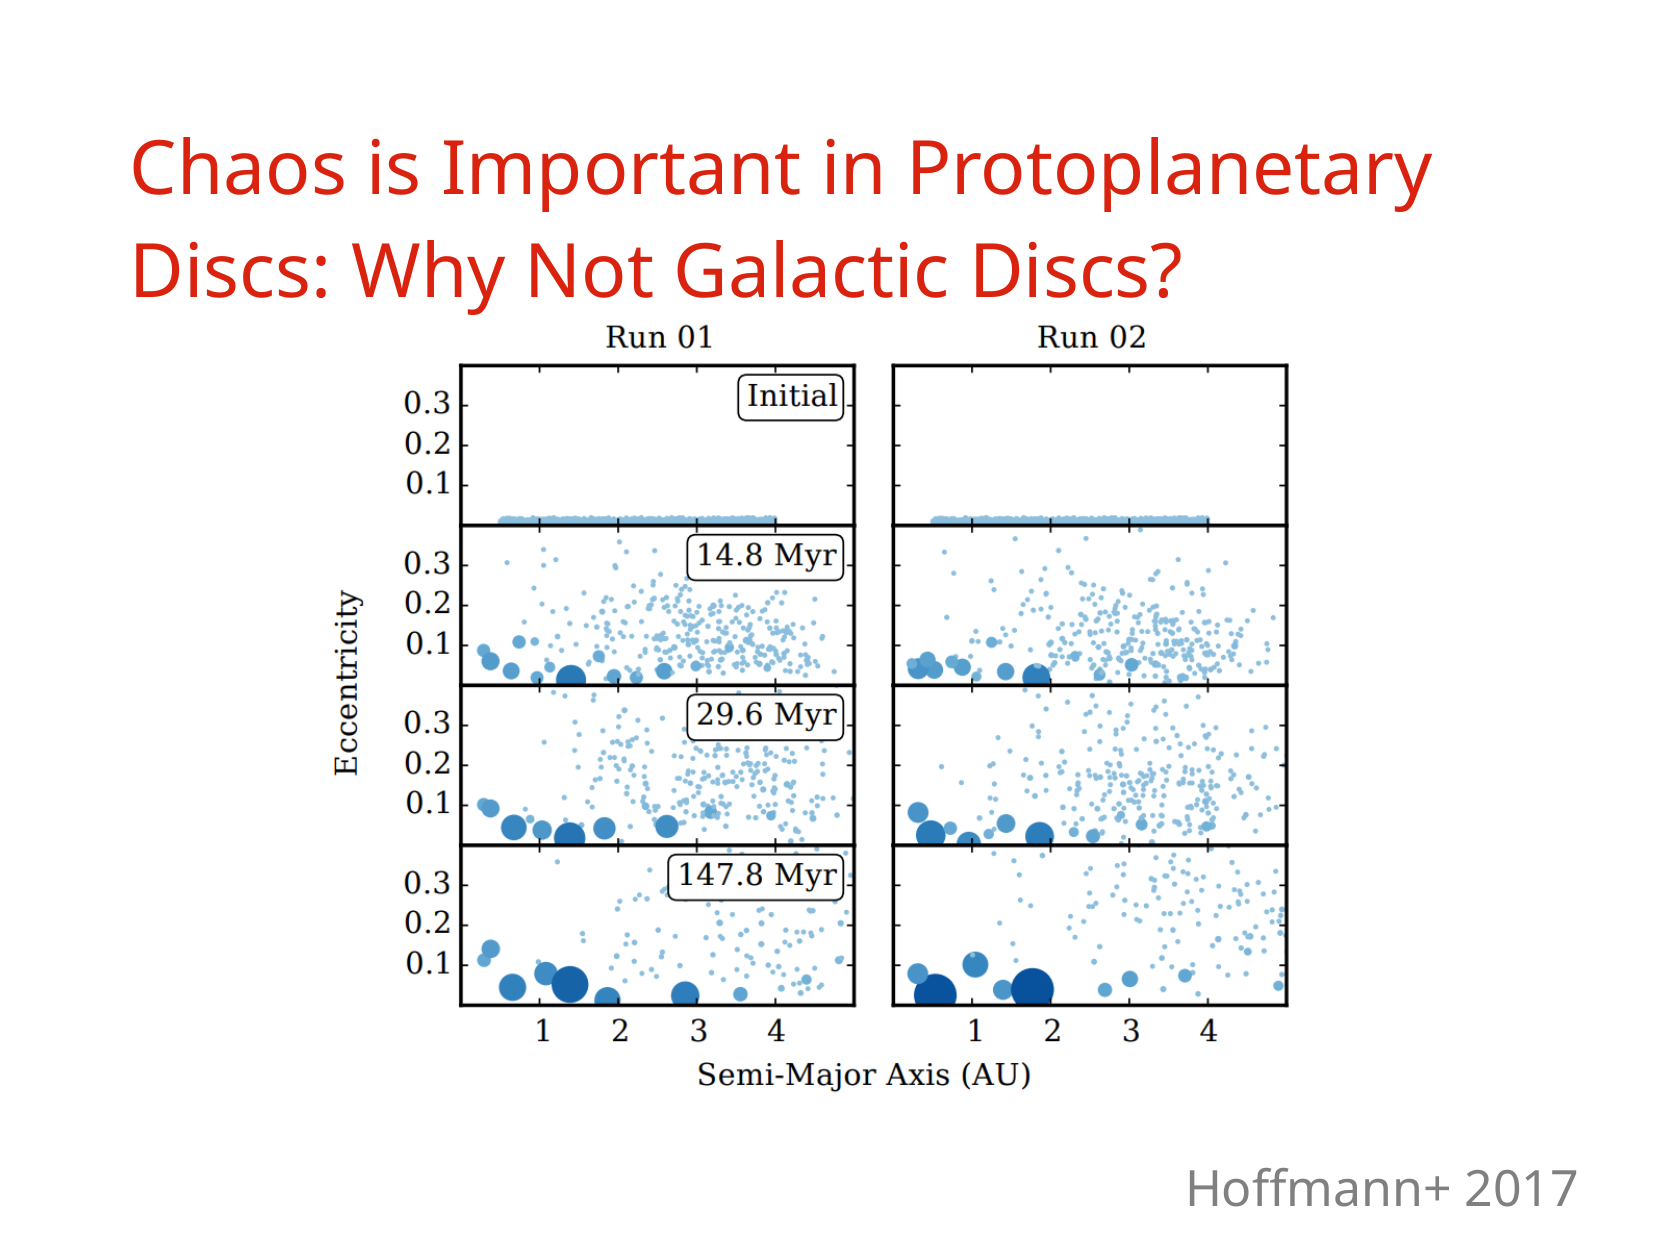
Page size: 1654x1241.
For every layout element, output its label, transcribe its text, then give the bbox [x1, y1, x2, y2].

title Chaos is Important in Protoplanetary Discs: Why Not Galactic Discs? [129, 129, 1518, 305]
picture [308, 305, 1347, 1111]
text_box Hoffmann+ 2017 [1170, 1145, 1583, 1217]
